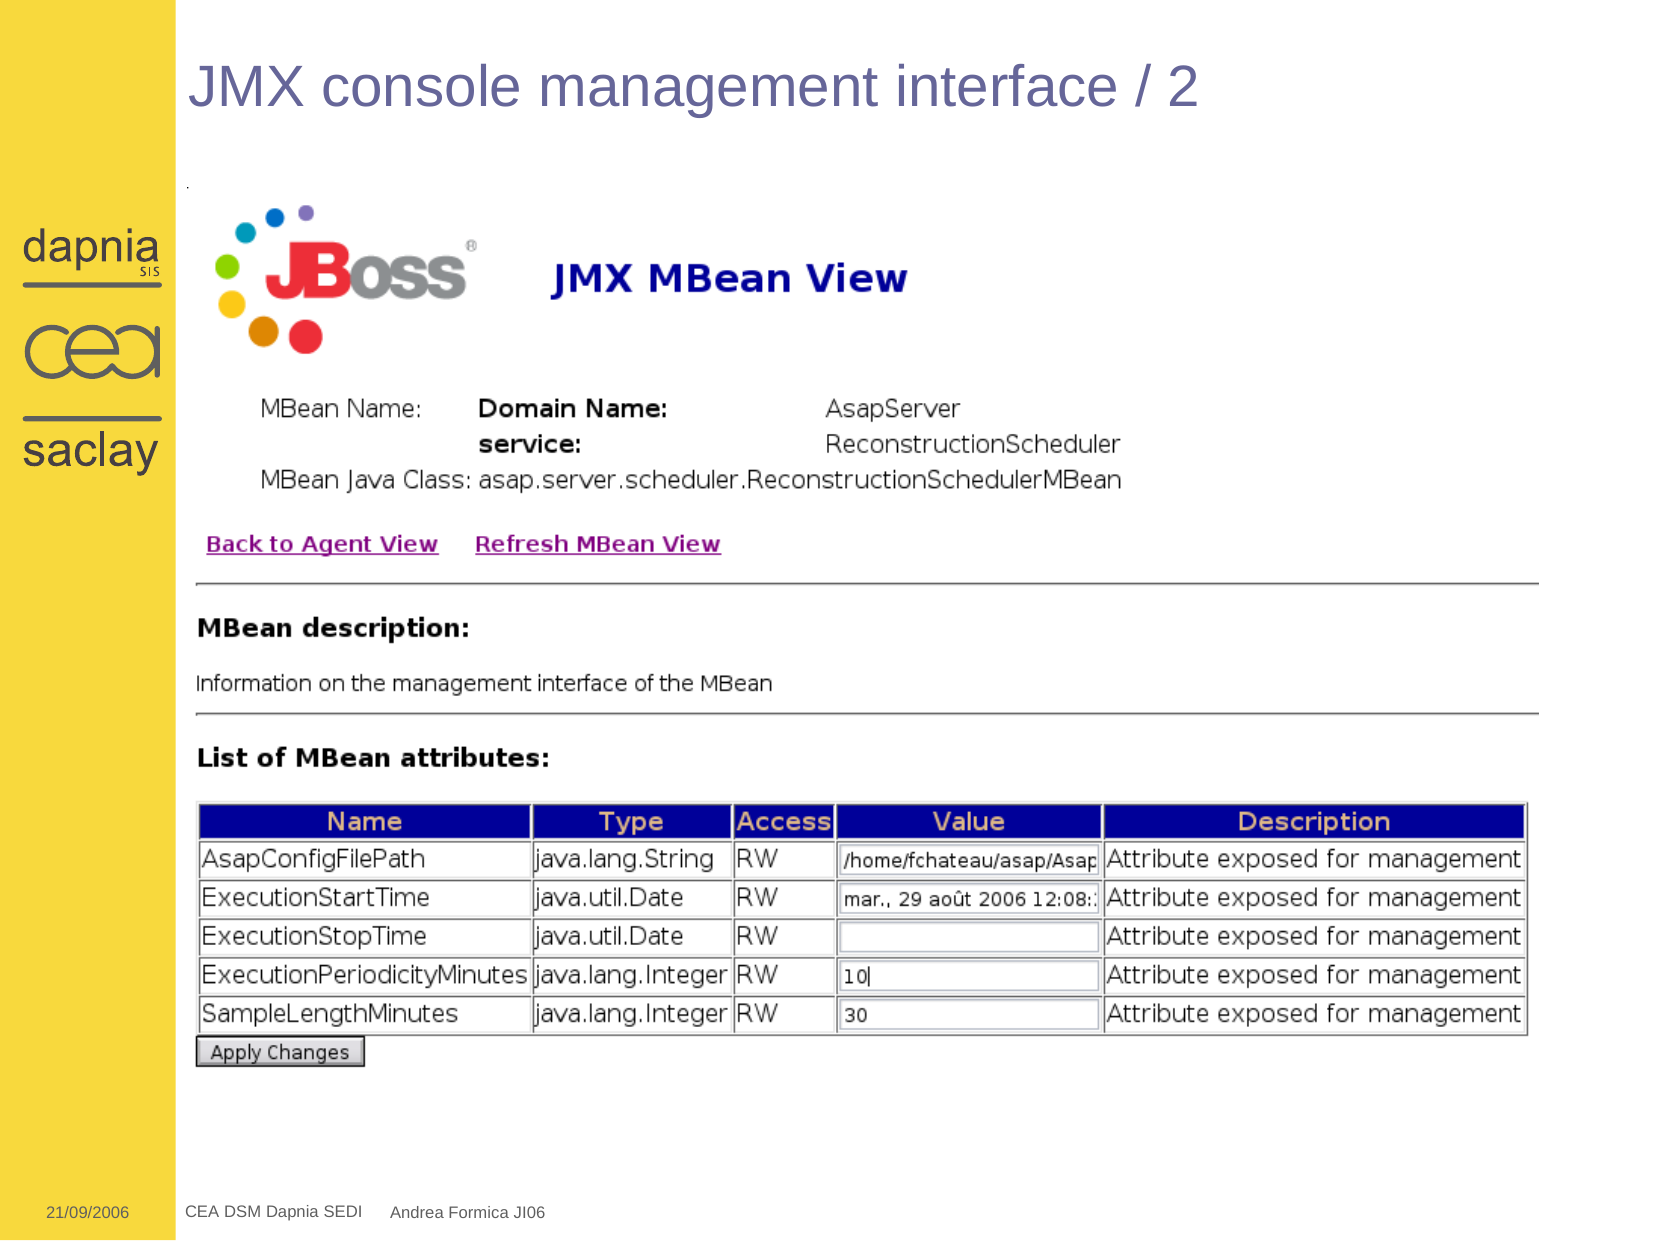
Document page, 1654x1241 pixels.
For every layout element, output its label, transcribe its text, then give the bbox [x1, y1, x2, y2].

picture [187, 187, 1539, 1078]
title JMX console management interface / 2 [188, 10, 1654, 162]
